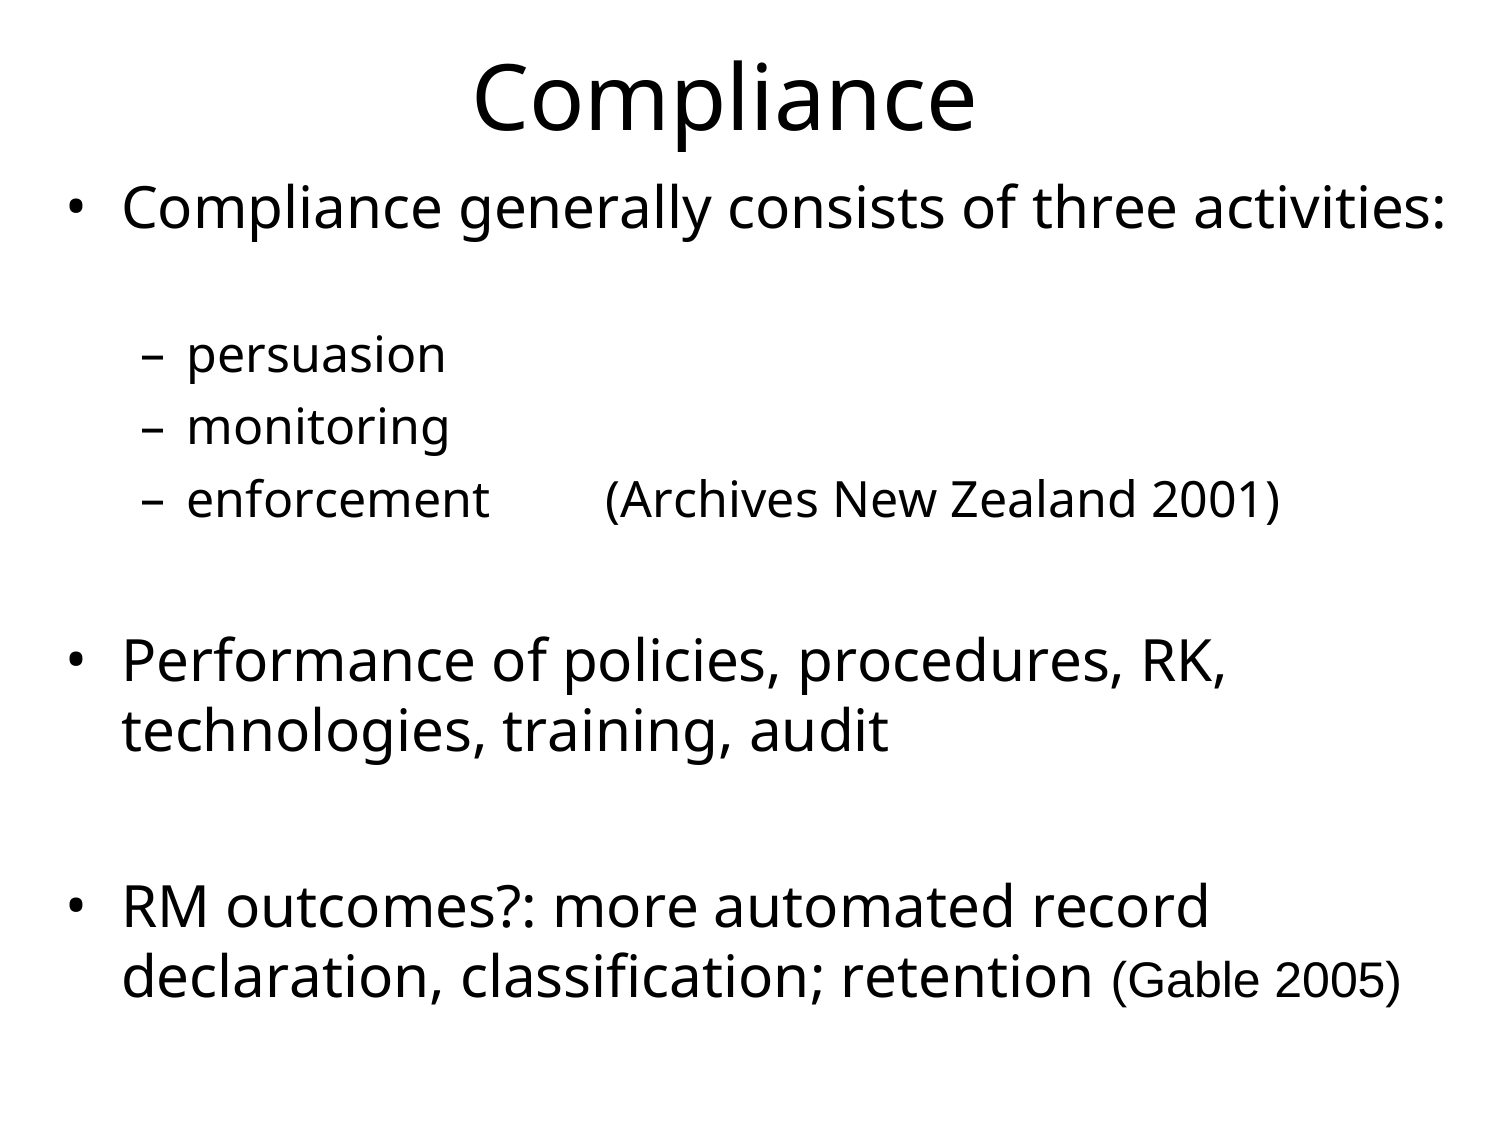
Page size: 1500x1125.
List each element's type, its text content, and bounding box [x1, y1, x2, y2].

list Compliance generally consists of three activities: persuasion monitoring enforcement (Archives New Zealand 2001) Performance of policies, procedures, RK, technologies, training, audit RM outcomes?: more automated record declaration, classification; retention (Gable 2005) [49, 162, 1500, 1125]
title Compliance [87, 0, 1363, 162]
